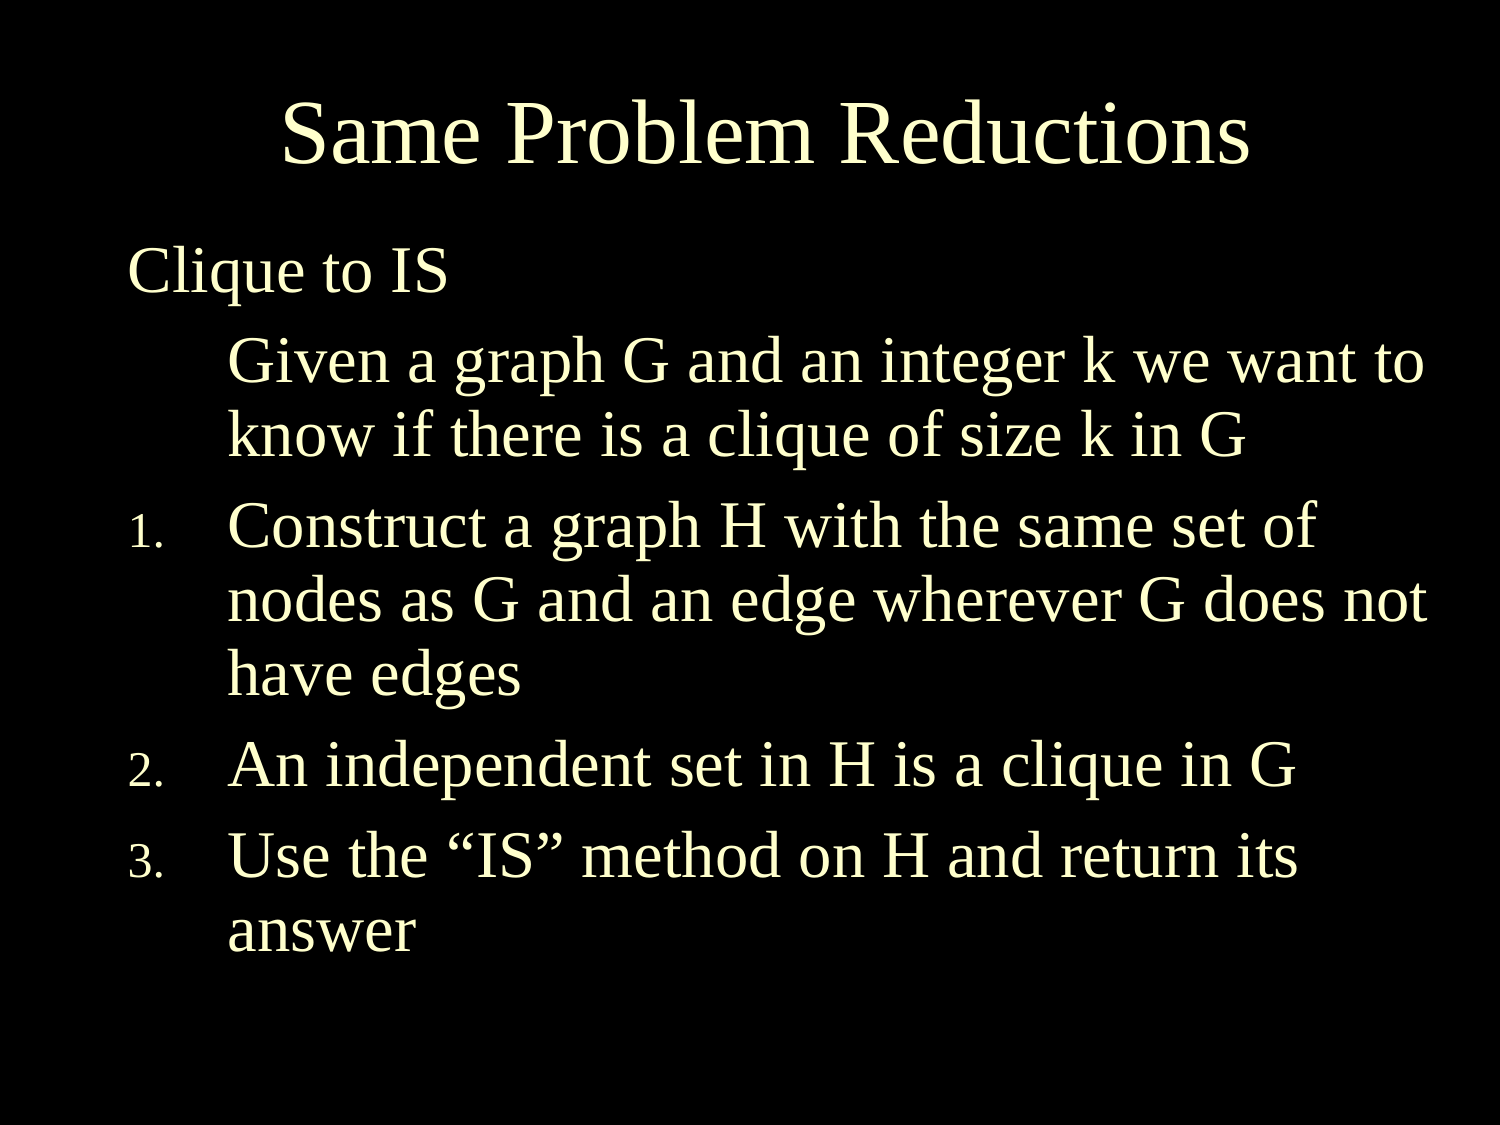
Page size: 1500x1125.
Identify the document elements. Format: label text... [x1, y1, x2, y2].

title Same Problem Reductions [37, 37, 1496, 228]
list Clique to IS Given a graph G and an integer k we want to know if there is a clique of size k in G Construct a graph H with the same set of nodes as G and an edge wherever G does not have edges An independent set in H is a clique in G Use the “IS” method on H and return its answer [112, 224, 1482, 1125]
